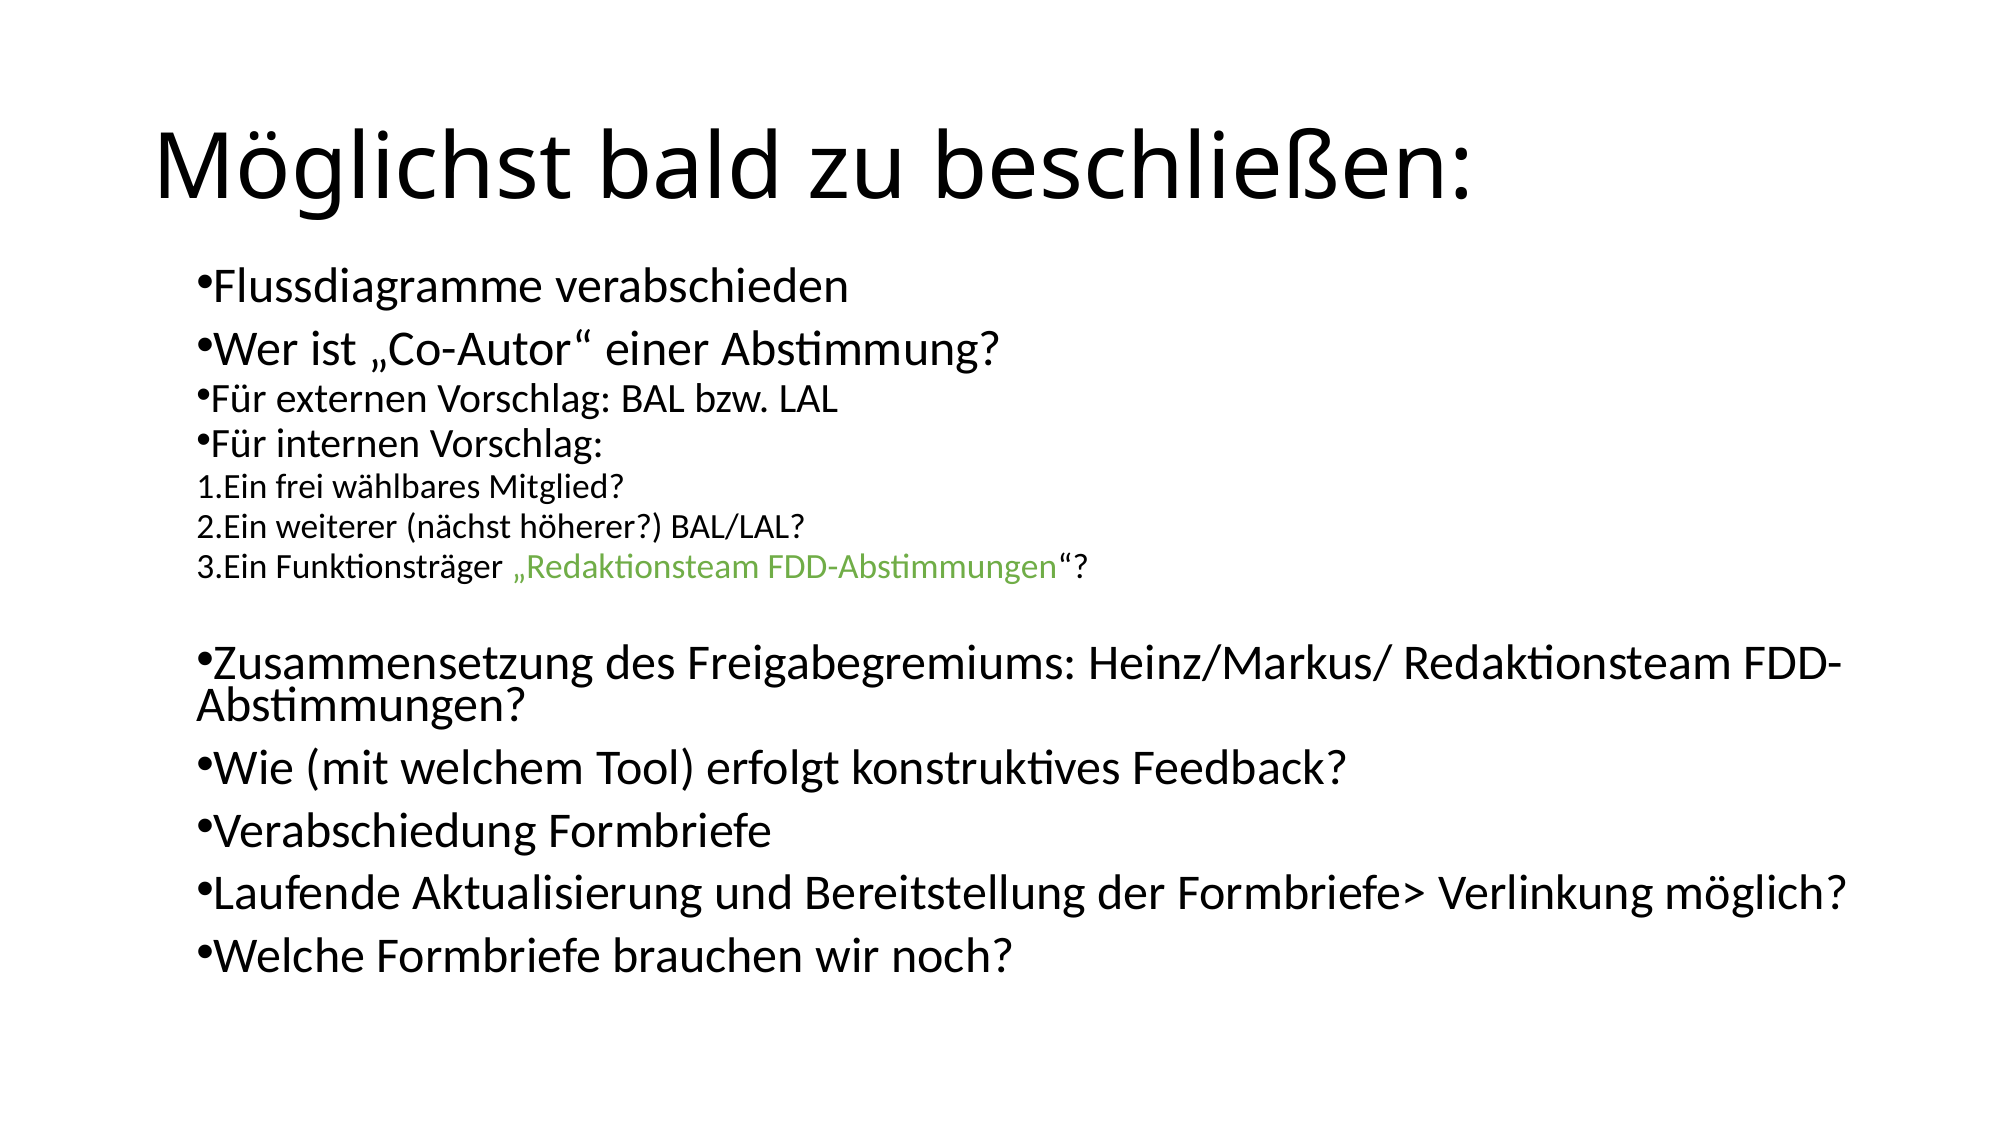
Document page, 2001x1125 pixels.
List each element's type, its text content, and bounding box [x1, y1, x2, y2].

title Möglichst bald zu beschließen: [137, 59, 1863, 278]
list Flussdiagramme verabschieden Wer ist „Co-Autor“ einer Abstimmung? Für externen Vorschlag: BAL bzw. LAL Für internen Vorschlag: Ein frei wählbares Mitglied? Ein weiterer (nächst höherer?) BAL/LAL? Ein Funktionsträger „Redaktionsteam FDD-Abstimmungen“? Zusammensetzung des Freigabegremiums: Heinz/Markus/ Redaktionsteam FDD-Abstimmungen? Wie (mit welchem Tool) erfolgt konstruktives Feedback? Verabschiedung Formbriefe Laufende Aktualisierung und Bereitstellung der Formbriefe> Verlinkung möglich? Welche Formbriefe brauchen wir noch? [181, 261, 1907, 1039]
